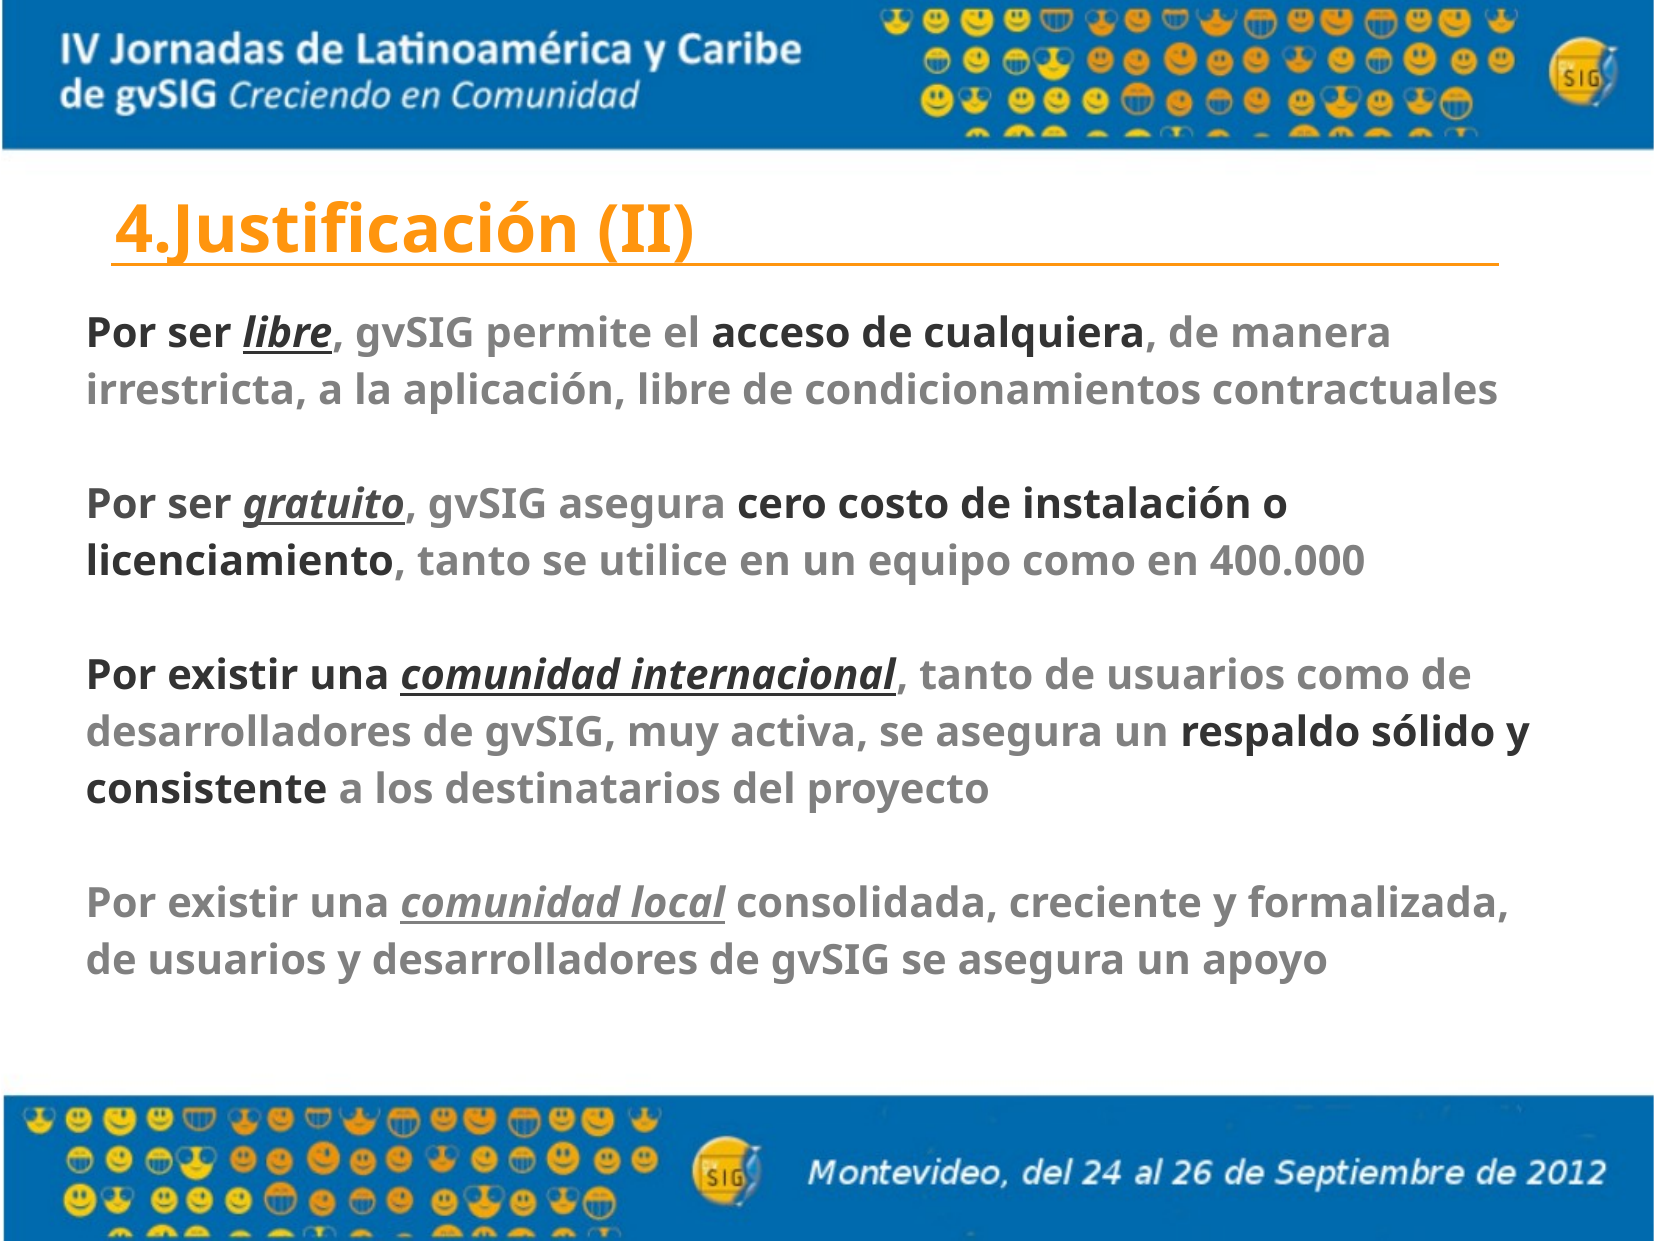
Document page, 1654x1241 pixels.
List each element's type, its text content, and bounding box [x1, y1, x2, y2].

text_box Por ser libre, gvSIG permite el acceso de cualquiera, de manera irrestricta, a la aplicación, libre de condicionamientos contractuales Por ser gratuito, gvSIG asegura cero costo de instalación o licenciamiento, tanto se utilice en un equipo como en 400.000 Por existir una comunidad internacional, tanto de usuarios como de desarrolladores de gvSIG, muy activa, se asegura un respaldo sólido y consistente a los destinatarios del proyecto Por existir una comunidad local consolidada, creciente y formalizada, de usuarios y desarrolladores de gvSIG se asegura un apoyo [70, 295, 1571, 989]
picture [1, 0, 1654, 1241]
title 4.Justificación (II) [115, 187, 1604, 266]
